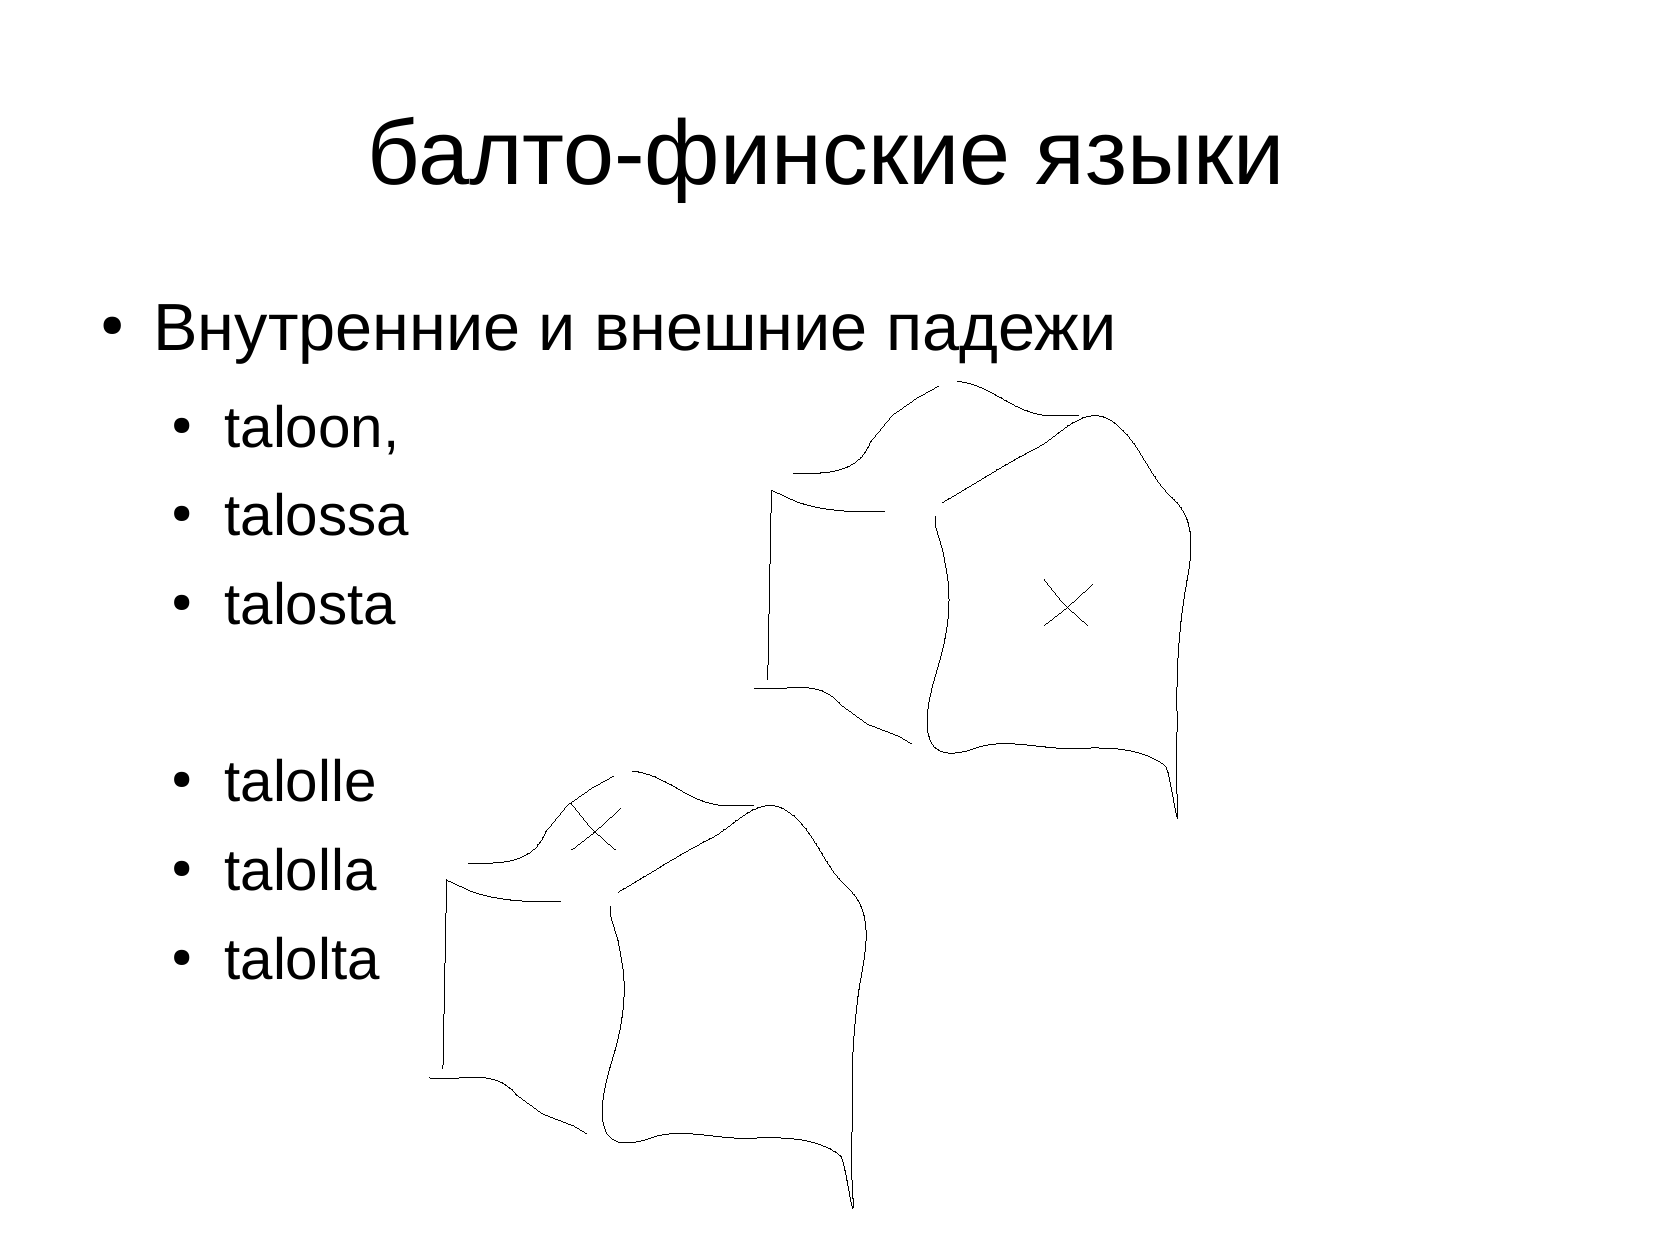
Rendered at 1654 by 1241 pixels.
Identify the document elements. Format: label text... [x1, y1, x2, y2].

title балто-финские языки [82, 49, 1571, 257]
list Внутренние и внешние падежи taloon, talossa talosta talolle talolla talolta [82, 290, 1571, 1109]
